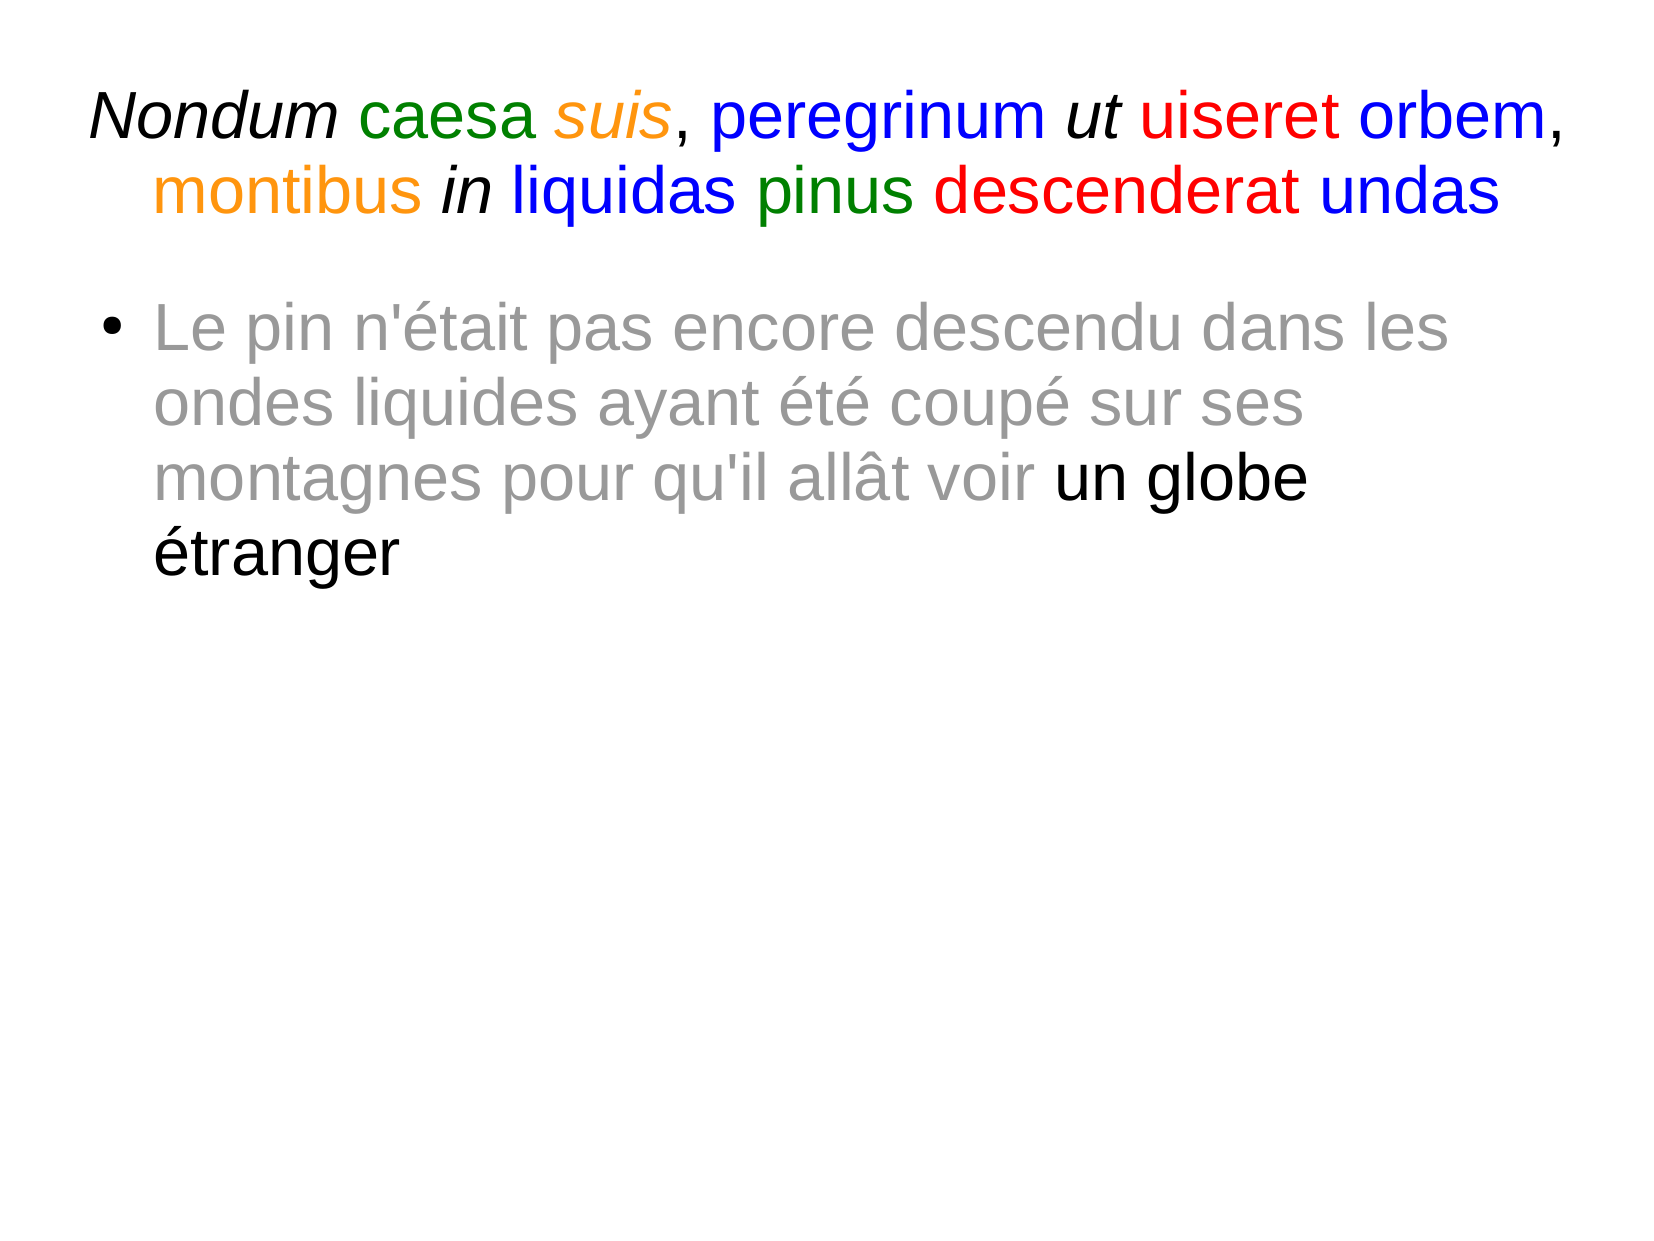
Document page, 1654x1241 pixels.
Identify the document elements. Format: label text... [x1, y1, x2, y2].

list Le pin n'était pas encore descendu dans les ondes liquides ayant été coupé sur ses montagnes pour qu'il allât voir un globe étranger [82, 290, 1571, 1010]
title Nondum caesa suis, peregrinum ut uiseret orbem, montibus in liquidas pinus descenderat undas [82, 49, 1571, 257]
